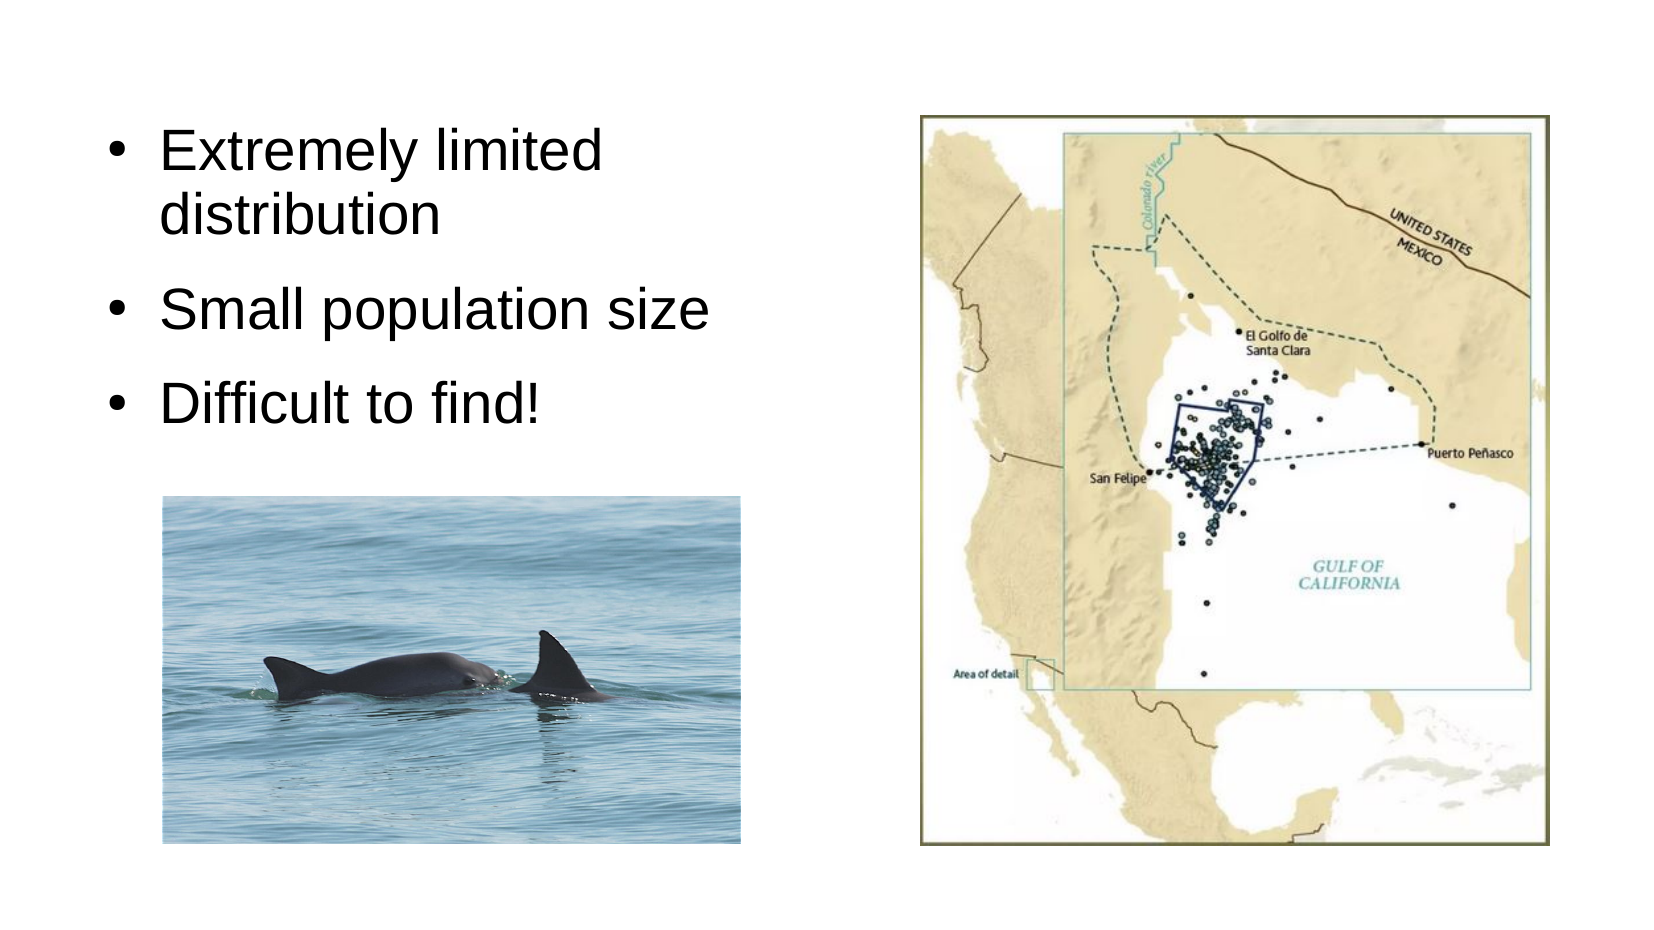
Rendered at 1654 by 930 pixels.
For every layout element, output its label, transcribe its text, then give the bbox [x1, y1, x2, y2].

picture [162, 496, 741, 844]
picture [920, 115, 1550, 846]
list Extremely limited distribution Small population size Difficult to find! [89, 117, 816, 464]
